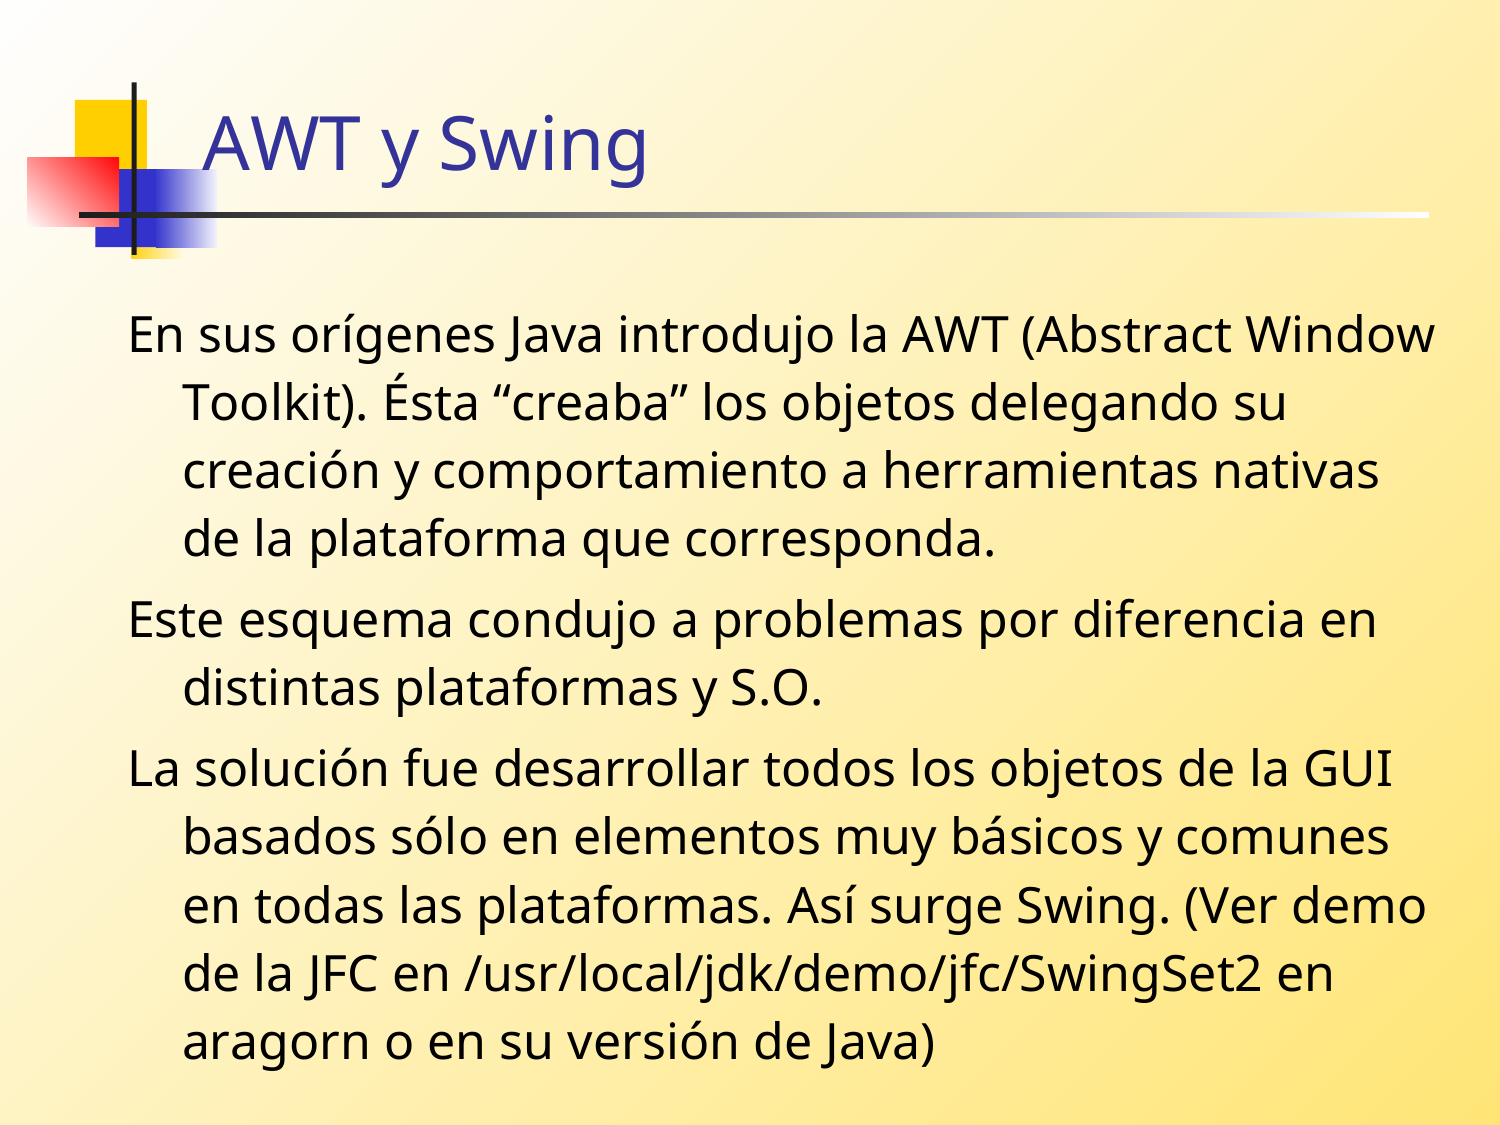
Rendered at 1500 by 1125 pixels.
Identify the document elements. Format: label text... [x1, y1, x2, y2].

title AWT y Swing [187, 37, 1466, 201]
list En sus orígenes Java introdujo la AWT (Abstract Window Toolkit). Ésta “creaba” los objetos delegando su creación y comportamiento a herramientas nativas de la plataforma que corresponda. Este esquema condujo a problemas por diferencia en distintas plataformas y S.O. La solución fue desarrollar todos los objetos de la GUI basados sólo en elementos muy básicos y comunes en todas las plataformas. Así surge Swing. (Ver demo de la JFC en /usr/local/jdk/demo/jfc/SwingSet2 en aragorn o en su versión de Java)‏ [112, 290, 1463, 1054]
